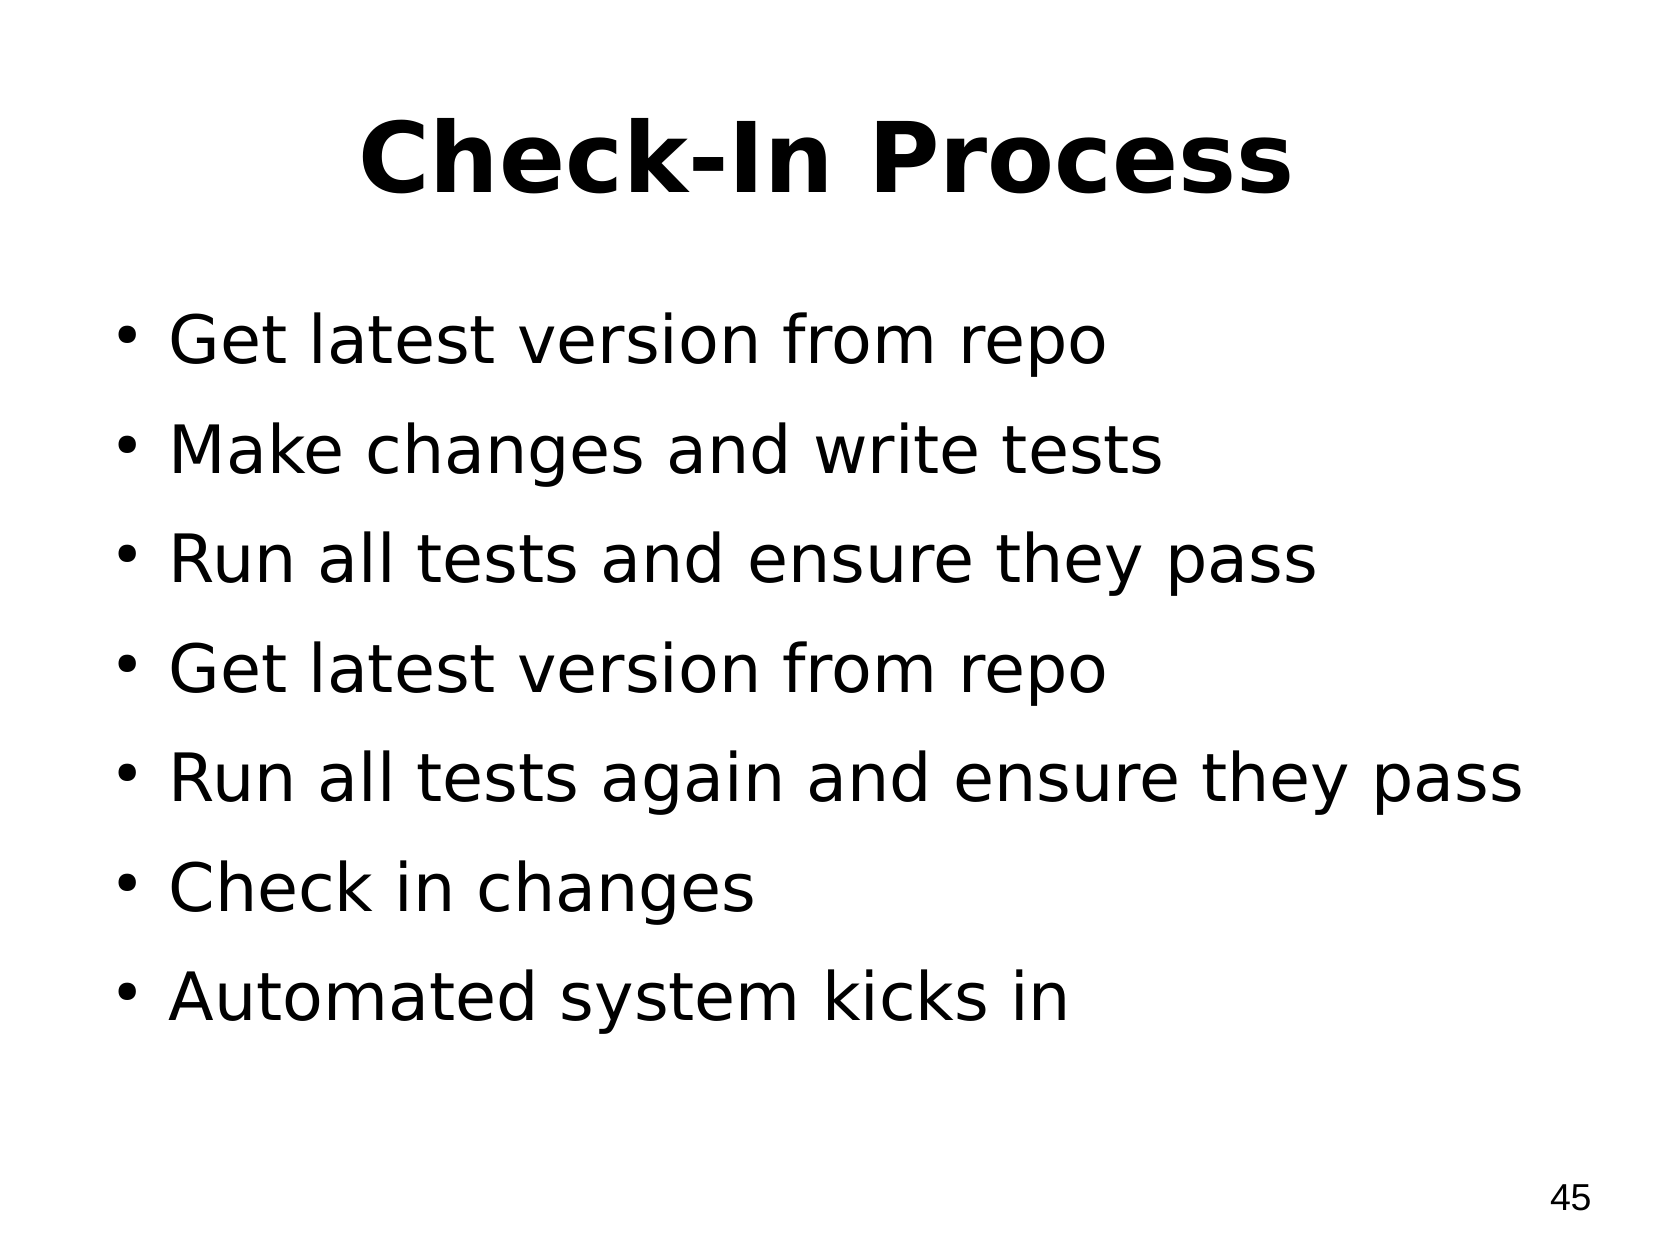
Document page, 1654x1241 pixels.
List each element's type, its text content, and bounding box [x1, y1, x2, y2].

title Check-In Process [82, 49, 1571, 257]
list Get latest version from repo Make changes and write tests Run all tests and ensure they pass Get latest version from repo Run all tests again and ensure they pass Check in changes Automated system kicks in [82, 289, 1571, 1108]
